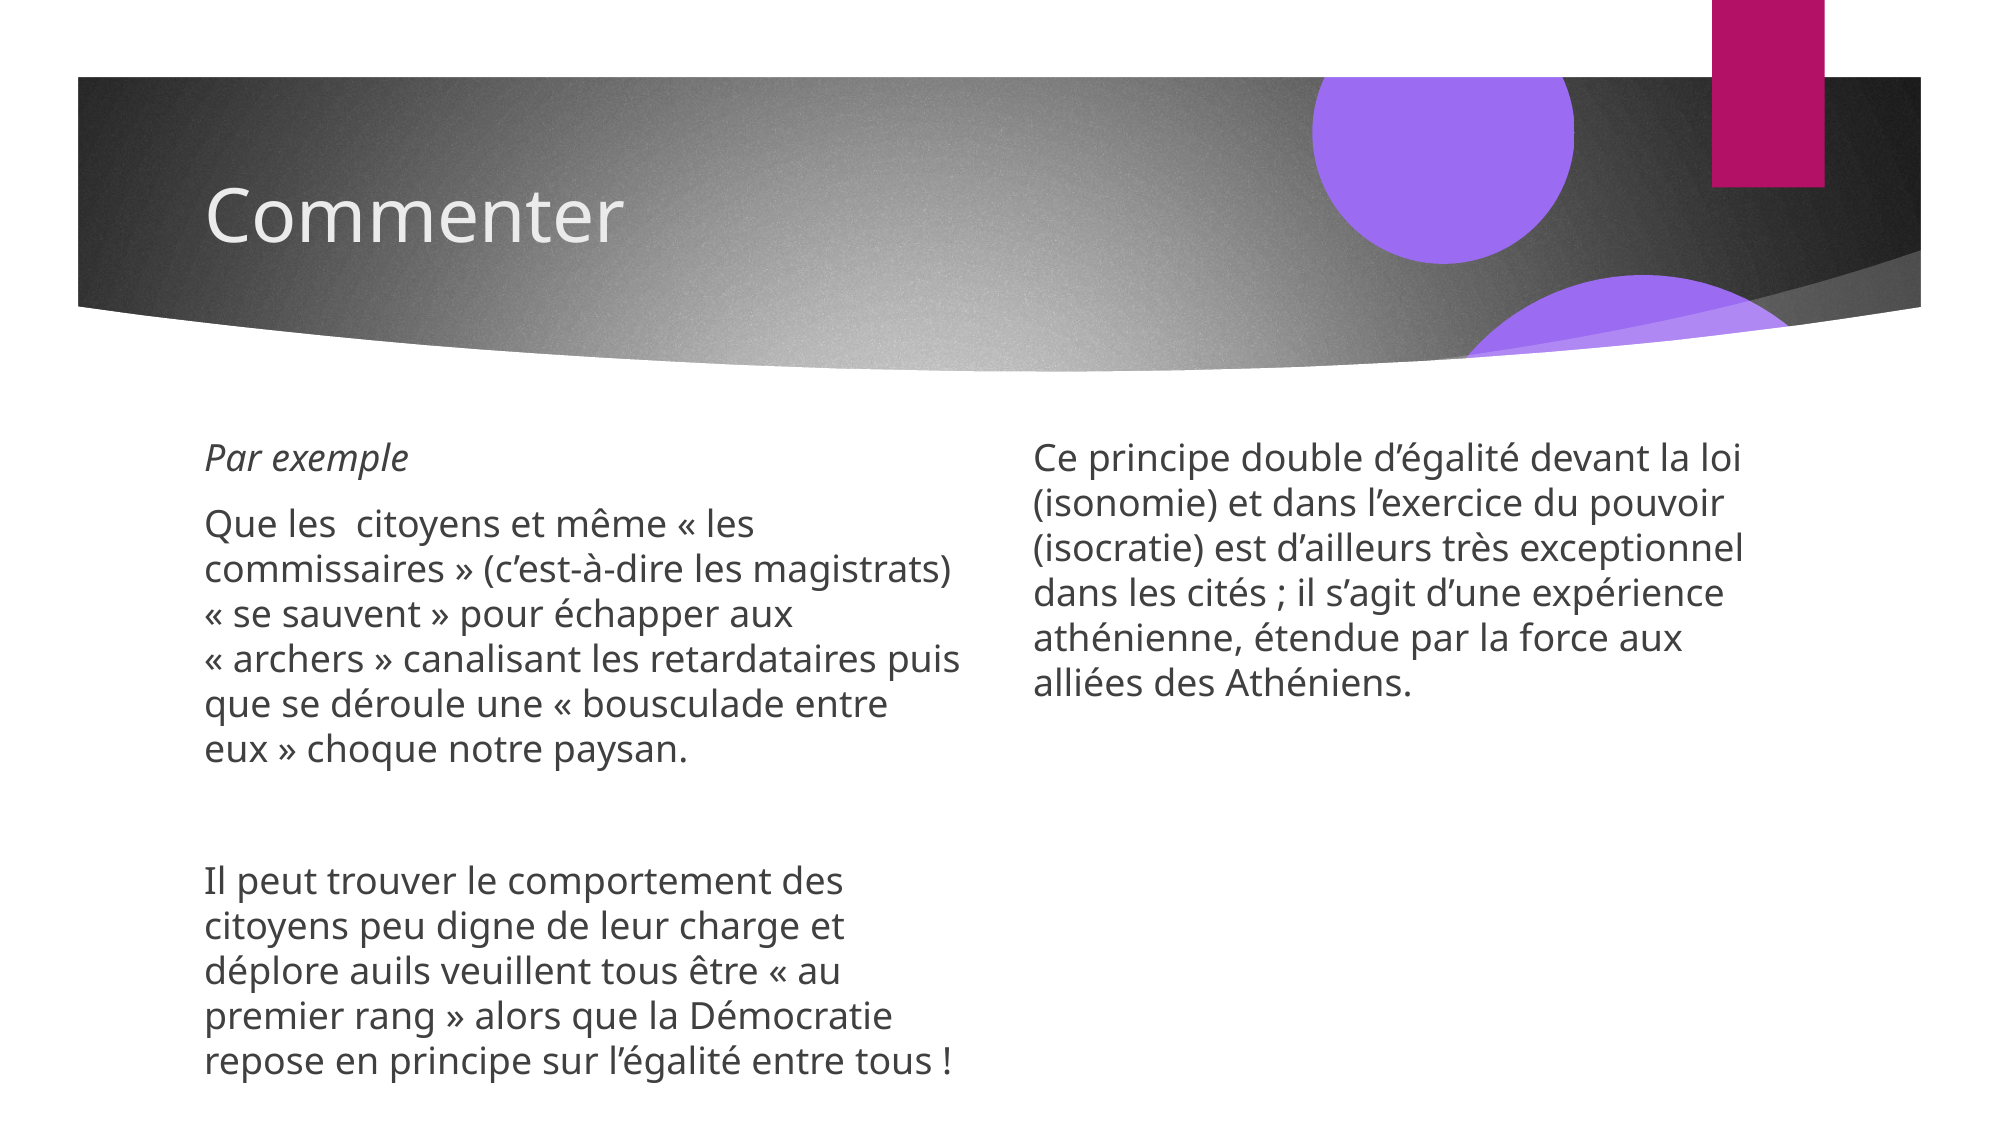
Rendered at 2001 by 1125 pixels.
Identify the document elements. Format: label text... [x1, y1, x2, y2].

title Commenter [189, 159, 1627, 276]
list Ce principe double d’égalité devant la loi (isonomie) et dans l’exercice du pouvoir (isocratie) est d’ailleurs très exceptionnel dans les cités ; il s’agit d’une expérience athénienne, étendue par la force aux alliées des Athéniens. [1018, 427, 1810, 1080]
picture [1564, 78, 1920, 300]
picture [79, 78, 1613, 371]
list Par exemple Que les citoyens et même « les commissaires » (c’est-à-dire les magistrats) « se sauvent » pour échapper aux « archers » canalisant les retardataires puis que se déroule une « bousculade entre eux » choque notre paysan. Il peut trouver le comportement des citoyens peu digne de leur charge et déplore auils veuillent tous être « au premier rang » alors que la Démocratie repose en principe sur l’égalité entre tous ! [189, 427, 981, 988]
